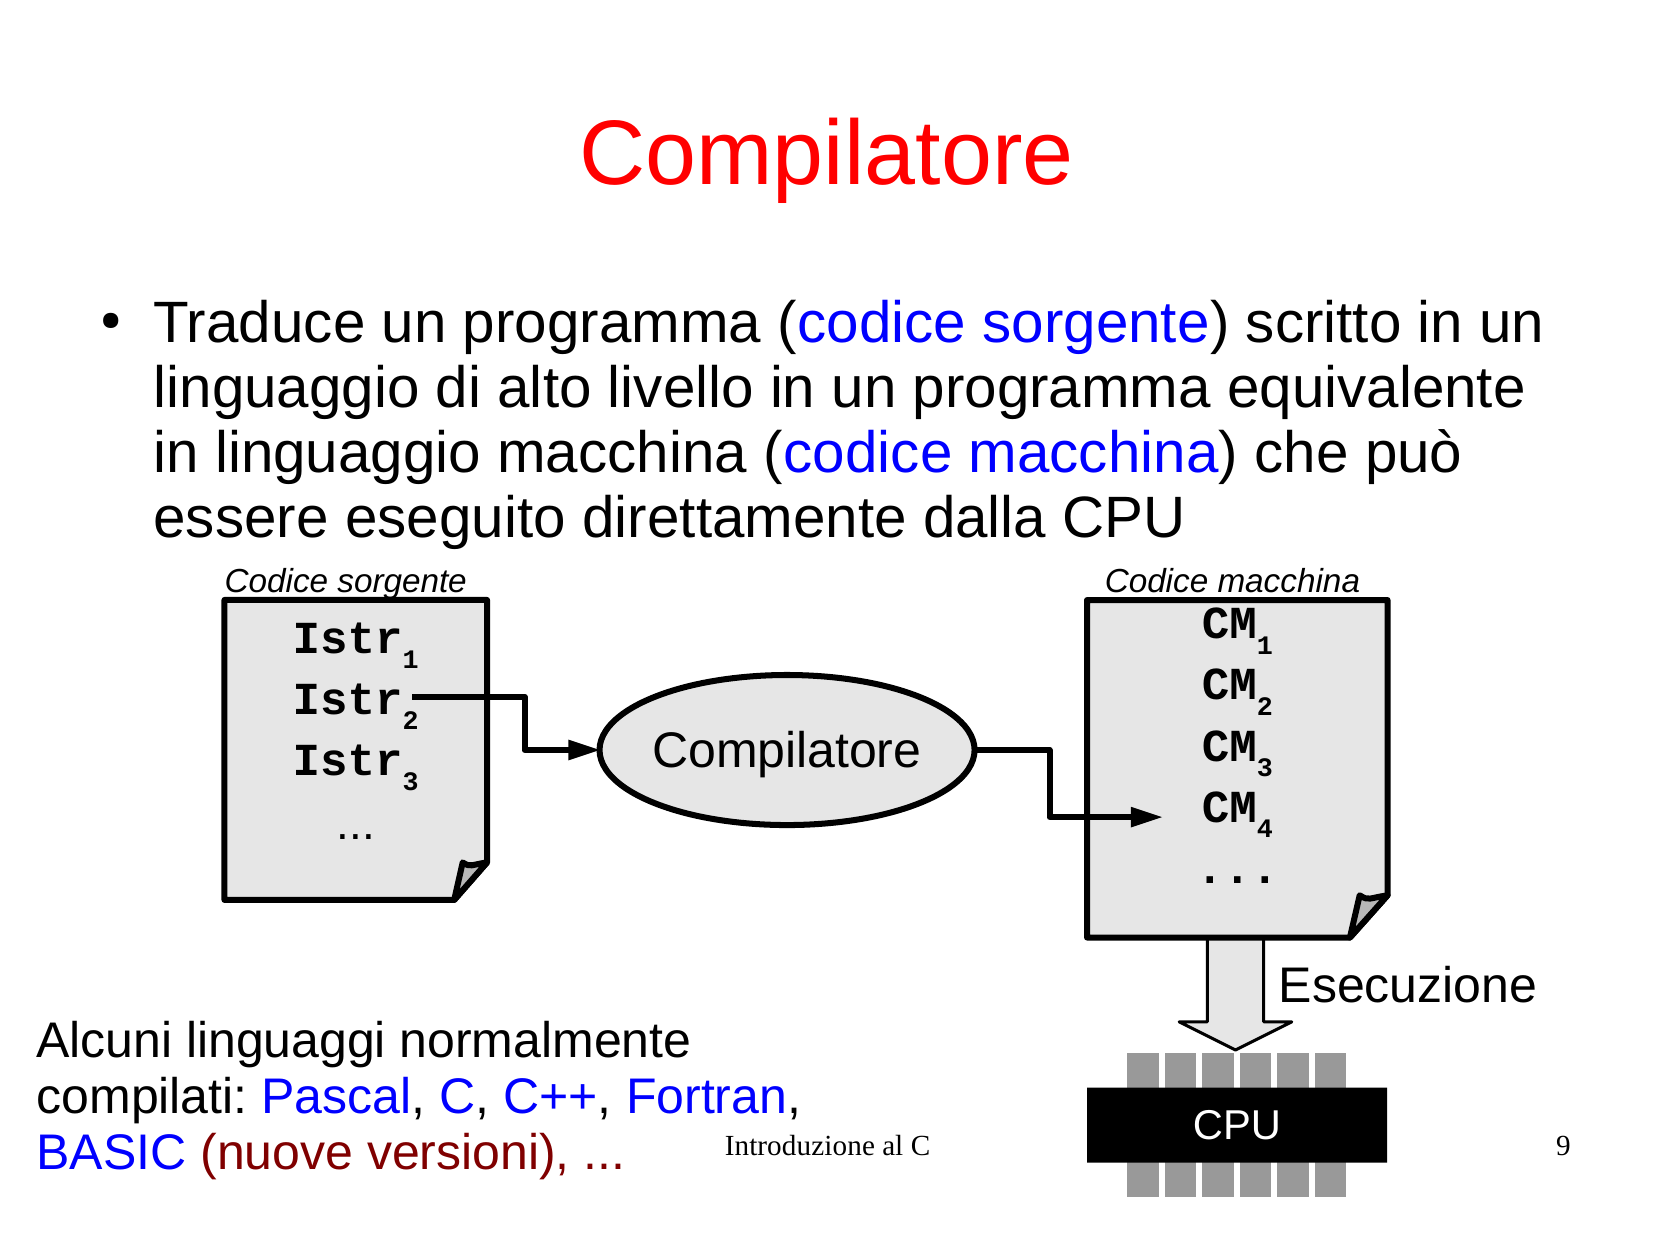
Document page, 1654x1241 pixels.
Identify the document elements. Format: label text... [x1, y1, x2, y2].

text_box CPU [1087, 1109, 1388, 1163]
text_box [1124, 1163, 1350, 1201]
text_box Esecuzione [1278, 957, 1538, 1014]
list Traduce un programma (codice sorgente) scritto in un linguaggio di alto livello in un programma equivalente in linguaggio macchina (codice macchina) che può essere eseguito direttamente dalla CPU [82, 290, 1571, 1109]
text_box CM1 CM2 CM3 CM4 ... [1087, 600, 1388, 938]
text_box Codice sorgente [224, 562, 468, 600]
text_box Alcuni linguaggi normalmente compilati: Pascal, C, C++, Fortran, BASIC (nuove versioni), ... [36, 1012, 826, 1180]
text_box Istr1 Istr2 Istr3 ... [224, 599, 488, 900]
text_box Compilatore [599, 675, 975, 826]
text_box Codice macchina [1104, 562, 1361, 600]
title Compilatore [82, 49, 1571, 257]
text_box [1179, 938, 1292, 1051]
